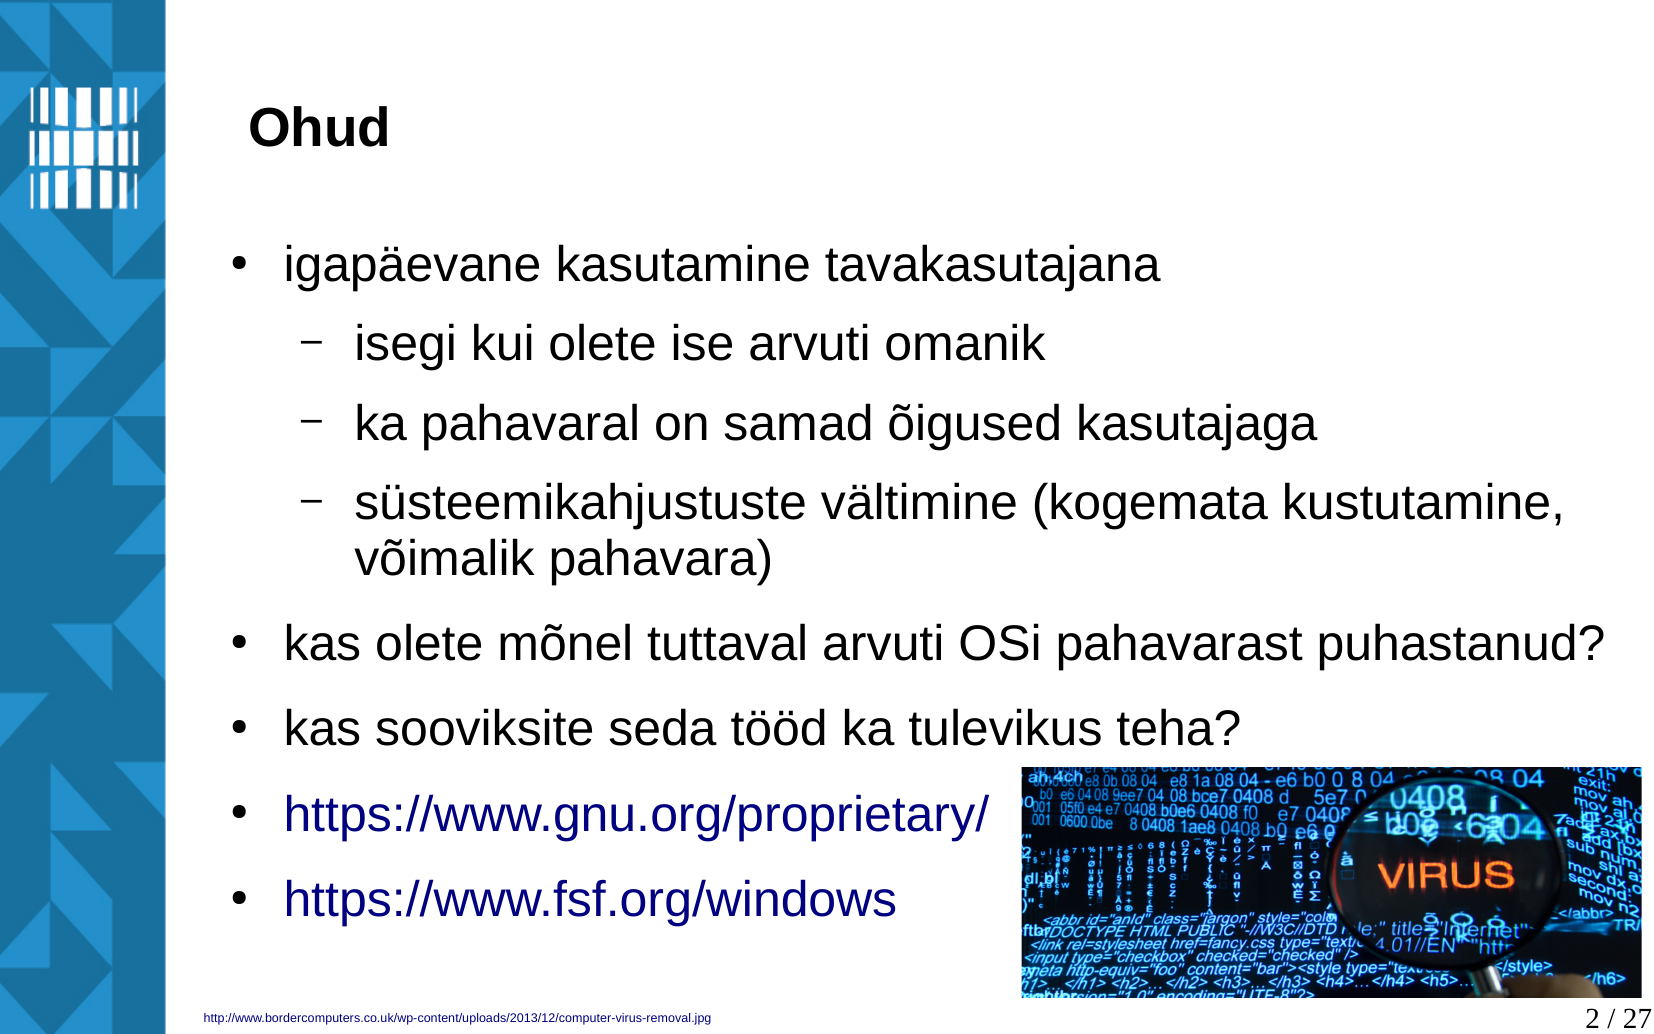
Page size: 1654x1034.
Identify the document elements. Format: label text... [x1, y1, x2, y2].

picture [1021, 767, 1642, 998]
list igapäevane kasutamine tavakasutajana isegi kui olete ise arvuti omanik ka pahavaral on samad õigused kasutajaga süsteemikahjustuste vältimine (kogemata kustutamine, võimalik pahavara) kas olete mõnel tuttaval arvuti OSi pahavarast puhastanud? kas sooviksite seda tööd ka tulevikus teha? https://www.gnu.org/proprietary/ https://www.fsf.org/windows [212, 236, 1625, 985]
text_box http://www.bordercomputers.co.uk/wp-content/uploads/2013/12/computer-virus-removal.jpg [188, 1003, 751, 1034]
title Ohud [248, 41, 1565, 214]
